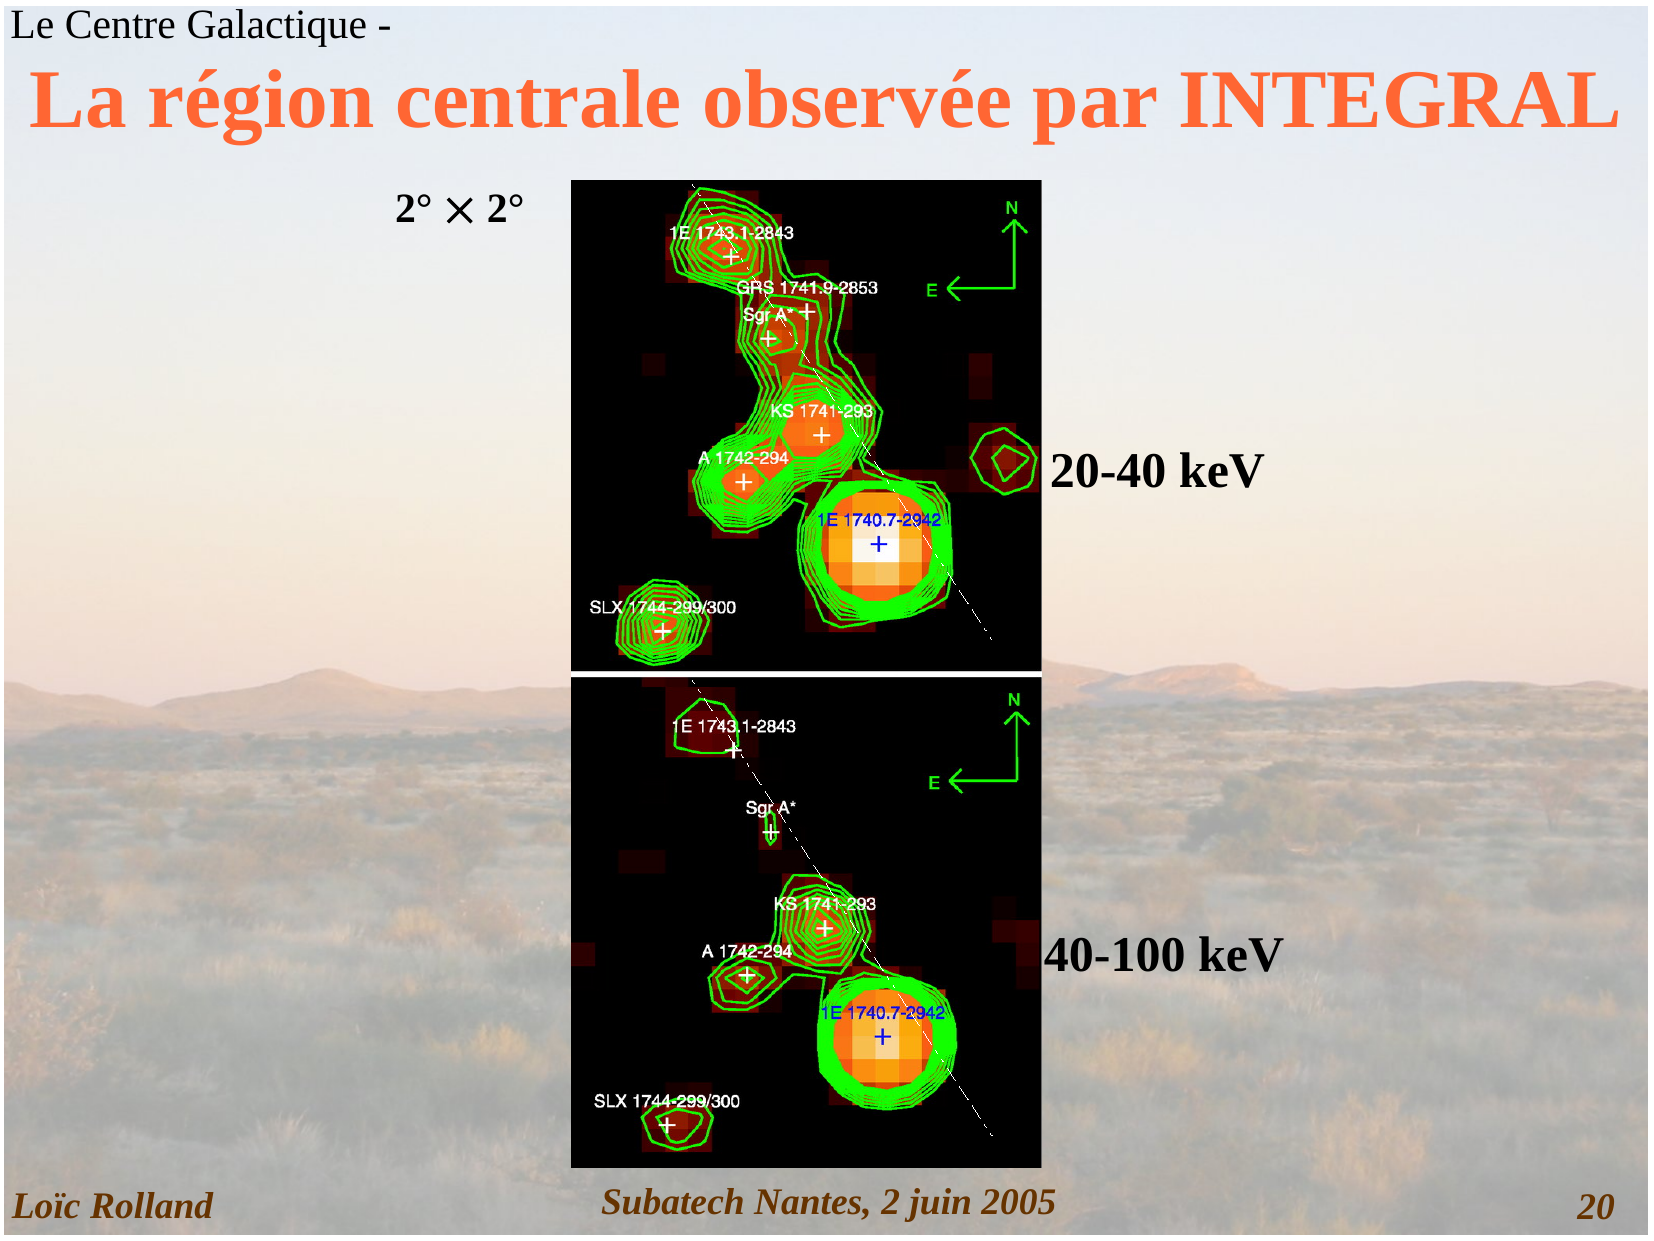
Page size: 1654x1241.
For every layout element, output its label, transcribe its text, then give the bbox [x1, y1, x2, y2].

title La région centrale observée par INTEGRAL [0, 59, 1654, 162]
picture [4, 162, 1648, 1235]
text_box 2° × 2° [347, 185, 573, 249]
text_box 20-40 keV [1049, 442, 1266, 518]
text_box 40-100 keV [1043, 926, 1285, 1003]
text_box Le Centre Galactique - [0, 0, 1654, 59]
